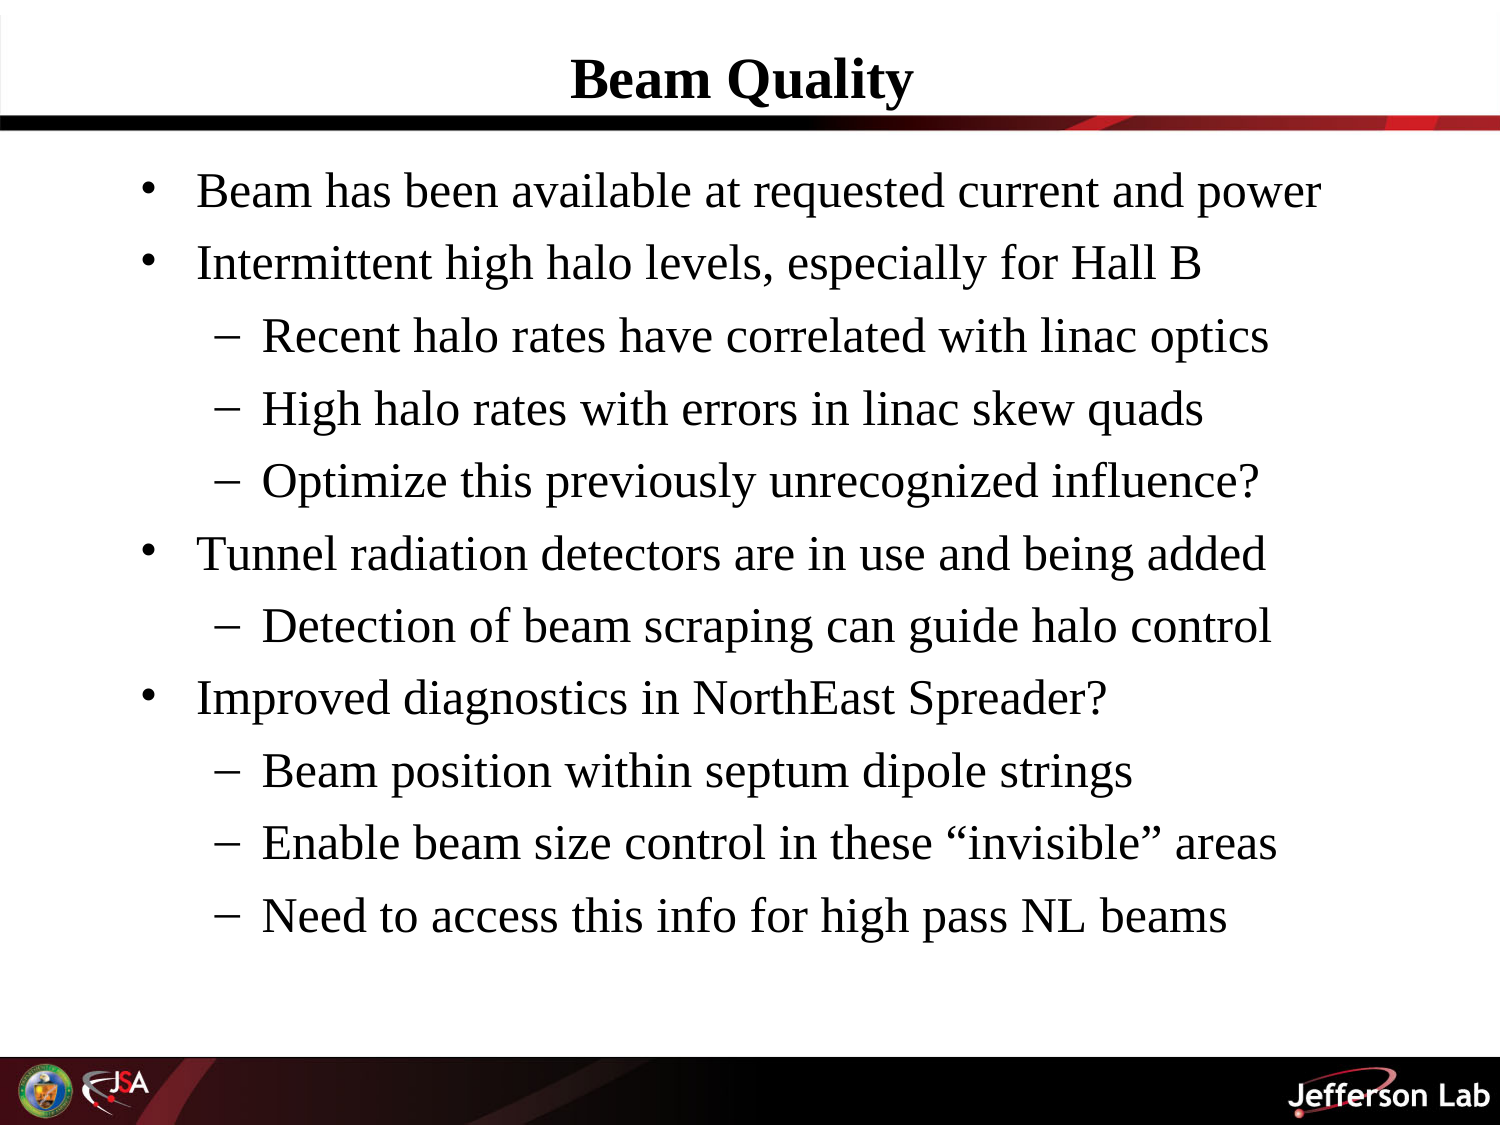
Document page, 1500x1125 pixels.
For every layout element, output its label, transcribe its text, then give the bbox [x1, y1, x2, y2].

list Beam has been available at requested current and power Intermittent high halo levels, especially for Hall B Recent halo rates have correlated with linac optics High halo rates with errors in linac skew quads Optimize this previously unrecognized influence? Tunnel radiation detectors are in use and being added Detection of beam scraping can guide halo control Improved diagnostics in NorthEast Spreader? Beam position within septum dipole strings Enable beam size control in these “invisible” areas Need to access this info for high pass NL beams [125, 149, 1401, 950]
picture [0, 0, 1500, 1125]
title Beam Quality [112, 0, 1388, 151]
